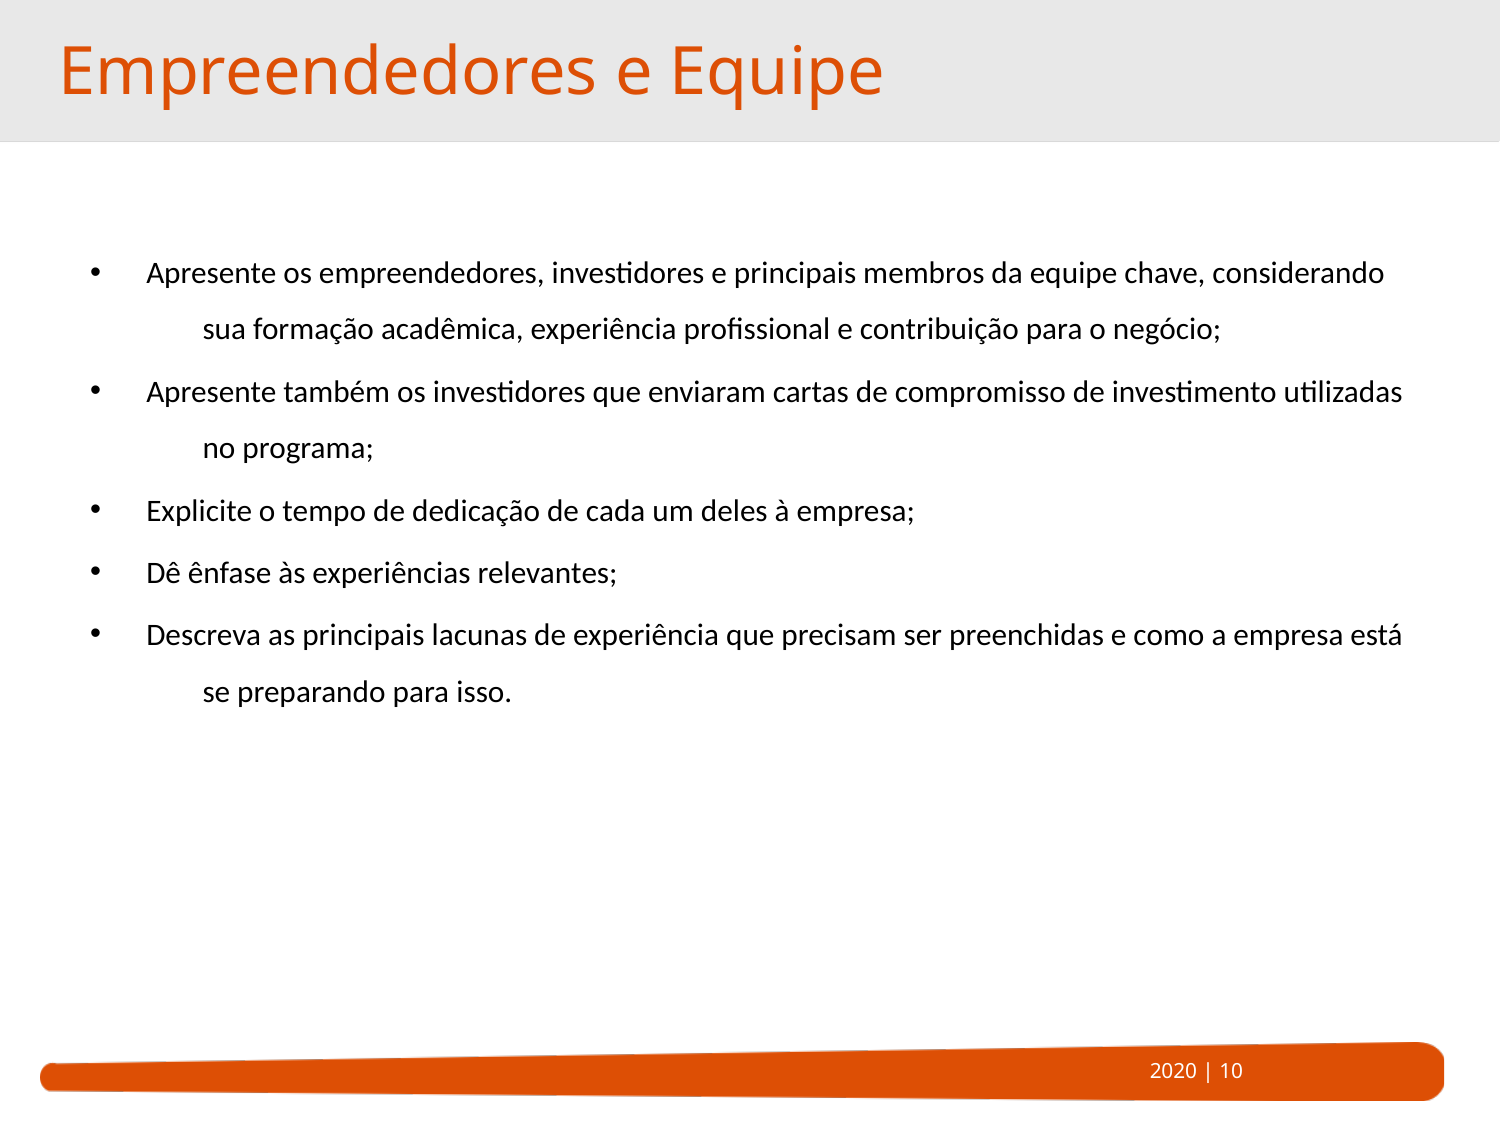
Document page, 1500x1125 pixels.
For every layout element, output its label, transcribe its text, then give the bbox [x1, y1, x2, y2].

text_box Apresente os empreendedores, investidores e principais membros da equipe chave, considerando sua formação acadêmica, experiência profissional e contribuição para o negócio; Apresente também os investidores que enviaram cartas de compromisso de investimento utilizadas no programa; Explicite o tempo de dedicação de cada um deles à empresa; Dê ênfase às experiências relevantes; Descreva as principais lacunas de experiência que precisam ser preenchidas e como a empresa está se preparando para isso. [75, 226, 1426, 1059]
text_box Empreendedores e Equipe [58, 2, 1440, 148]
